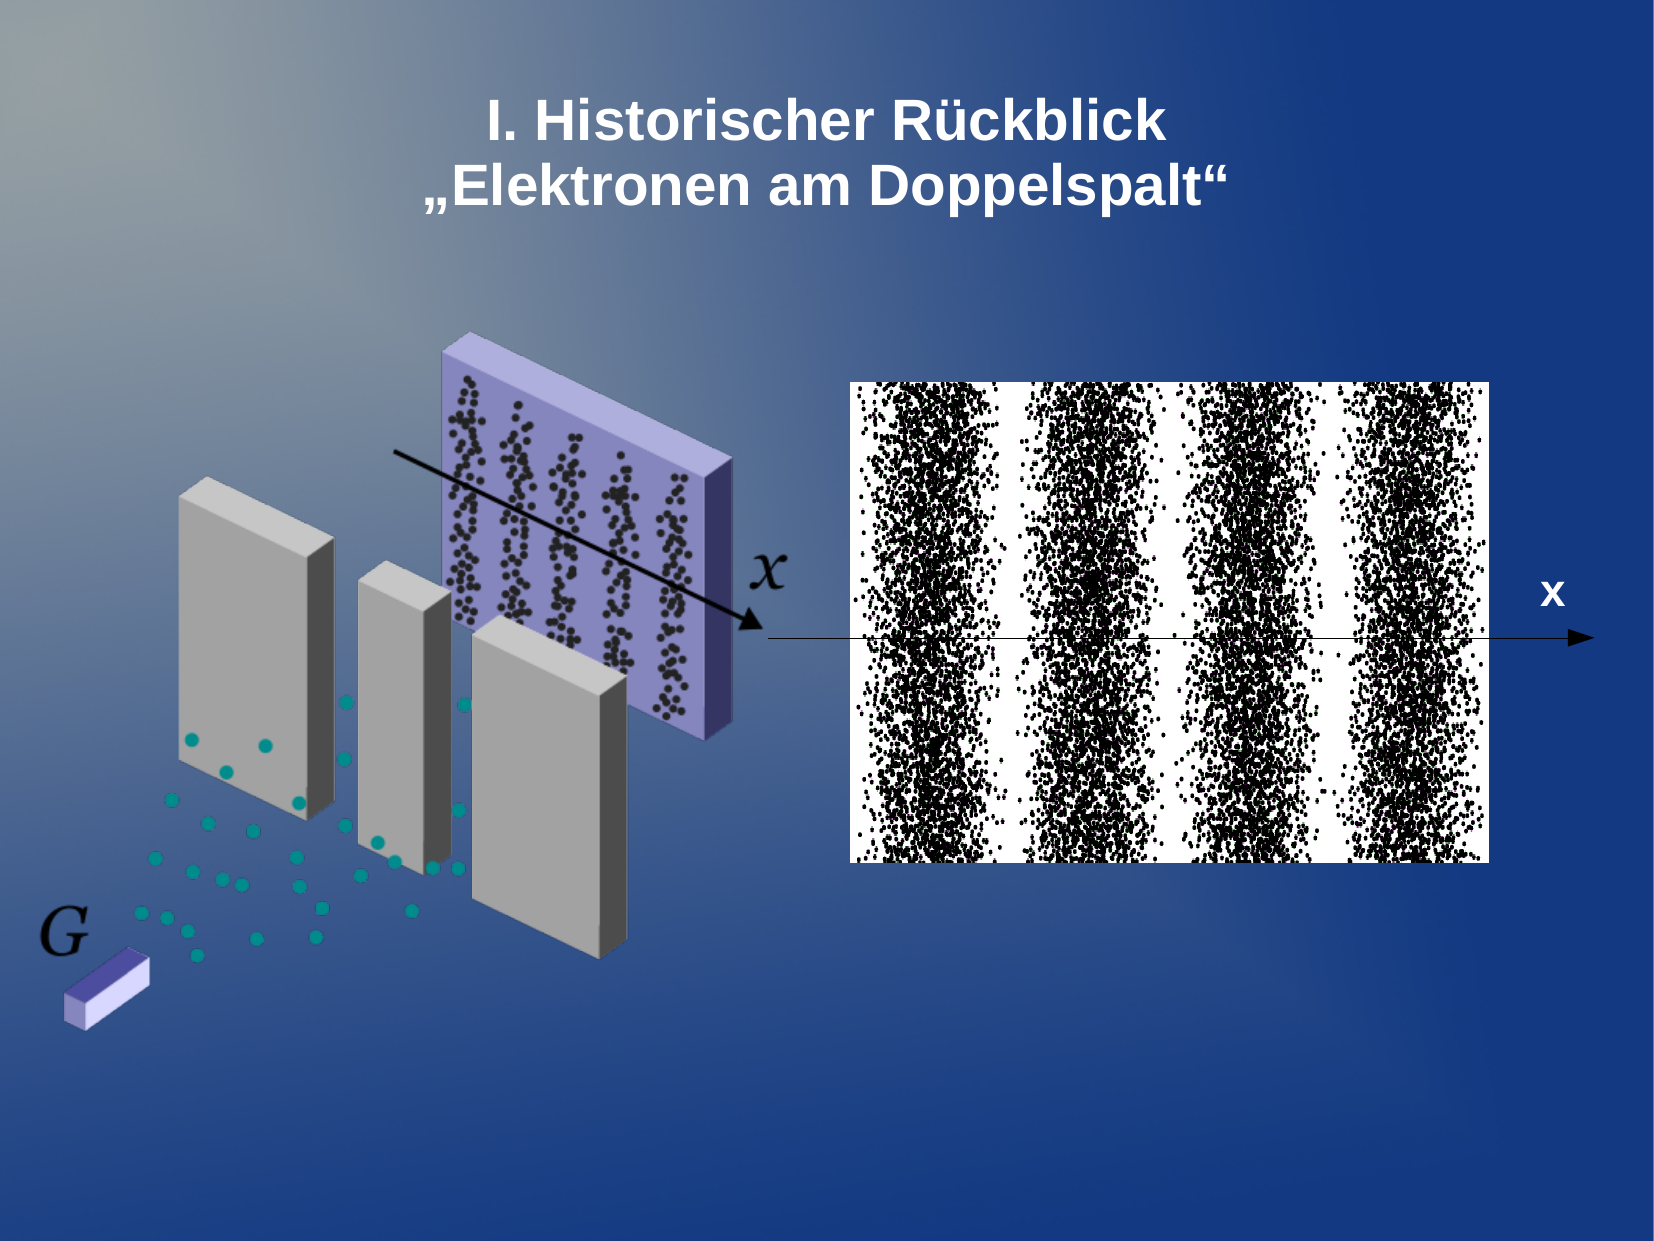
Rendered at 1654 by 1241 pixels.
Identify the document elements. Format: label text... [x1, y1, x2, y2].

title I. Historischer Rückblick „Elektronen am Doppelspalt“ [82, 49, 1571, 257]
picture [0, 0, 1654, 1241]
text_box x [1500, 543, 1607, 638]
